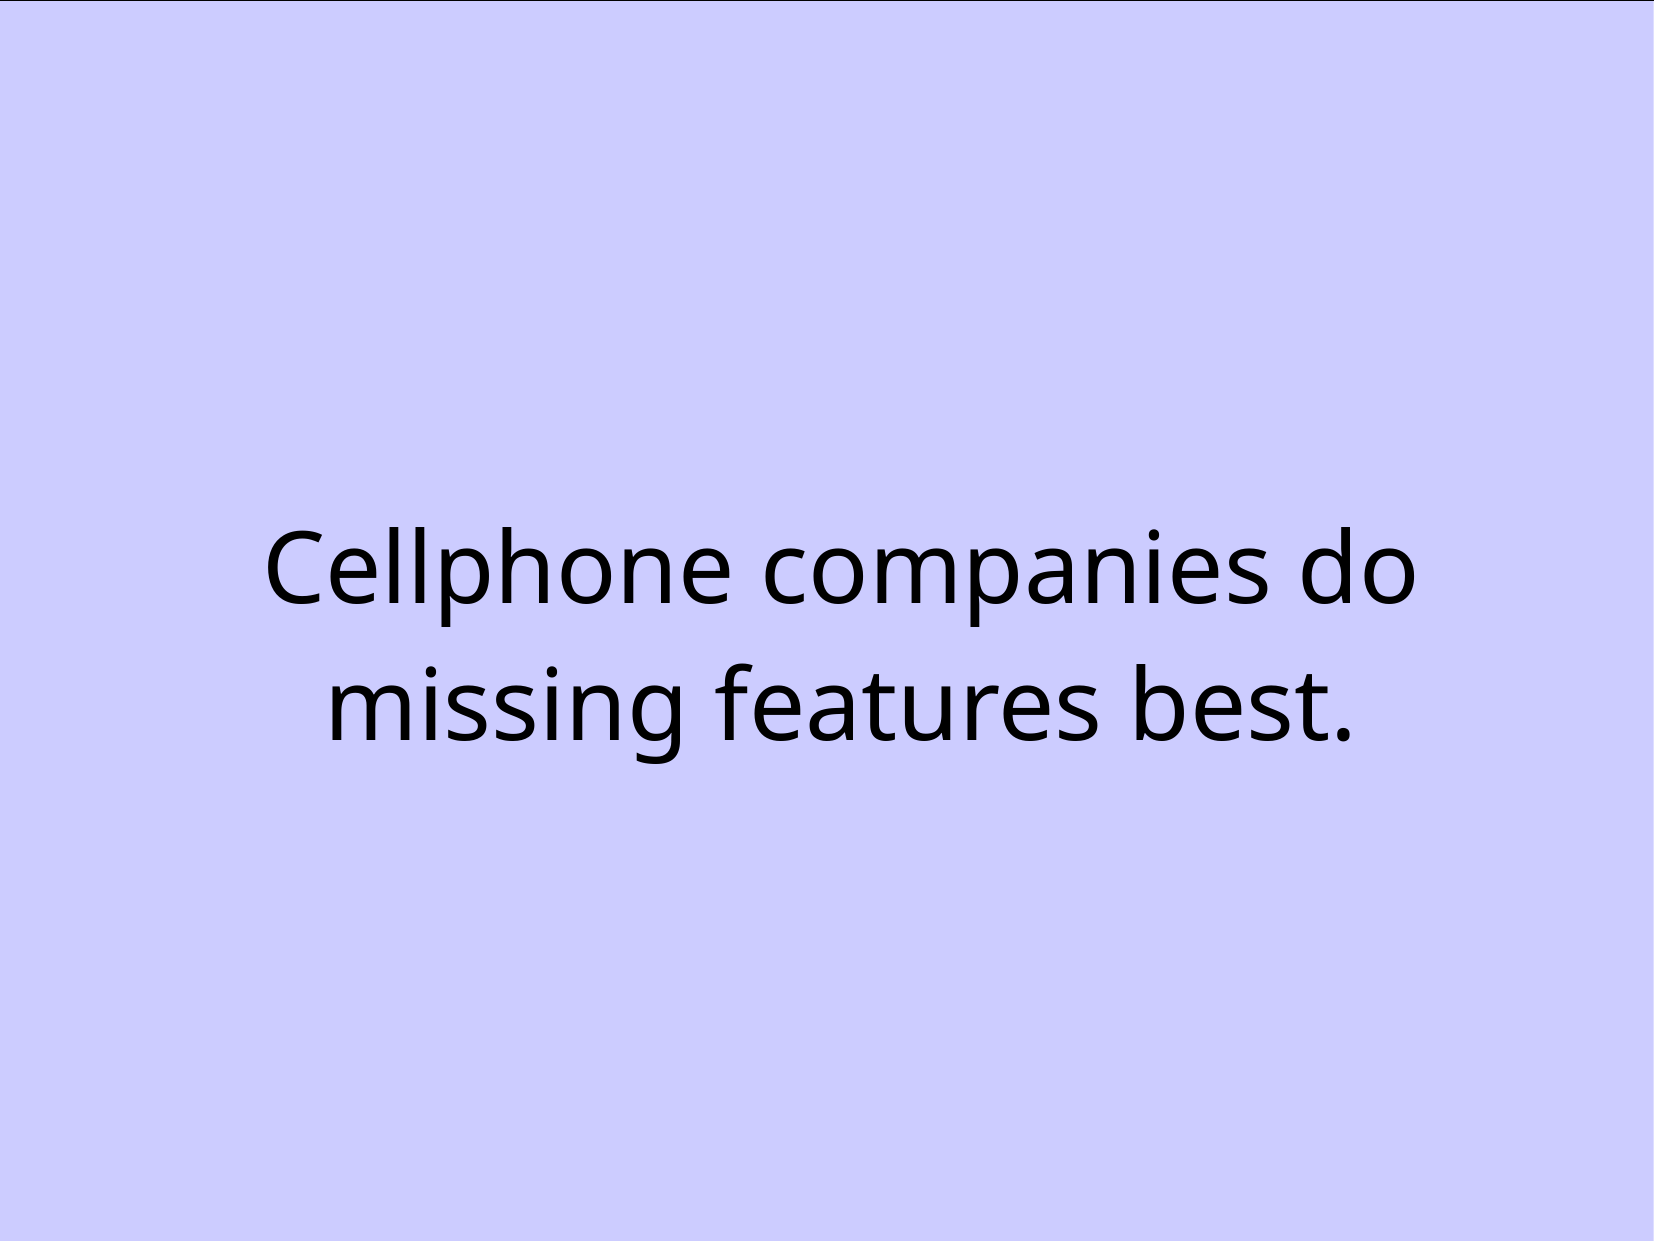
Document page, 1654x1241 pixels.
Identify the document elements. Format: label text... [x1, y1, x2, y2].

text_box Cellphone companies do missing features best. [88, 489, 1595, 738]
